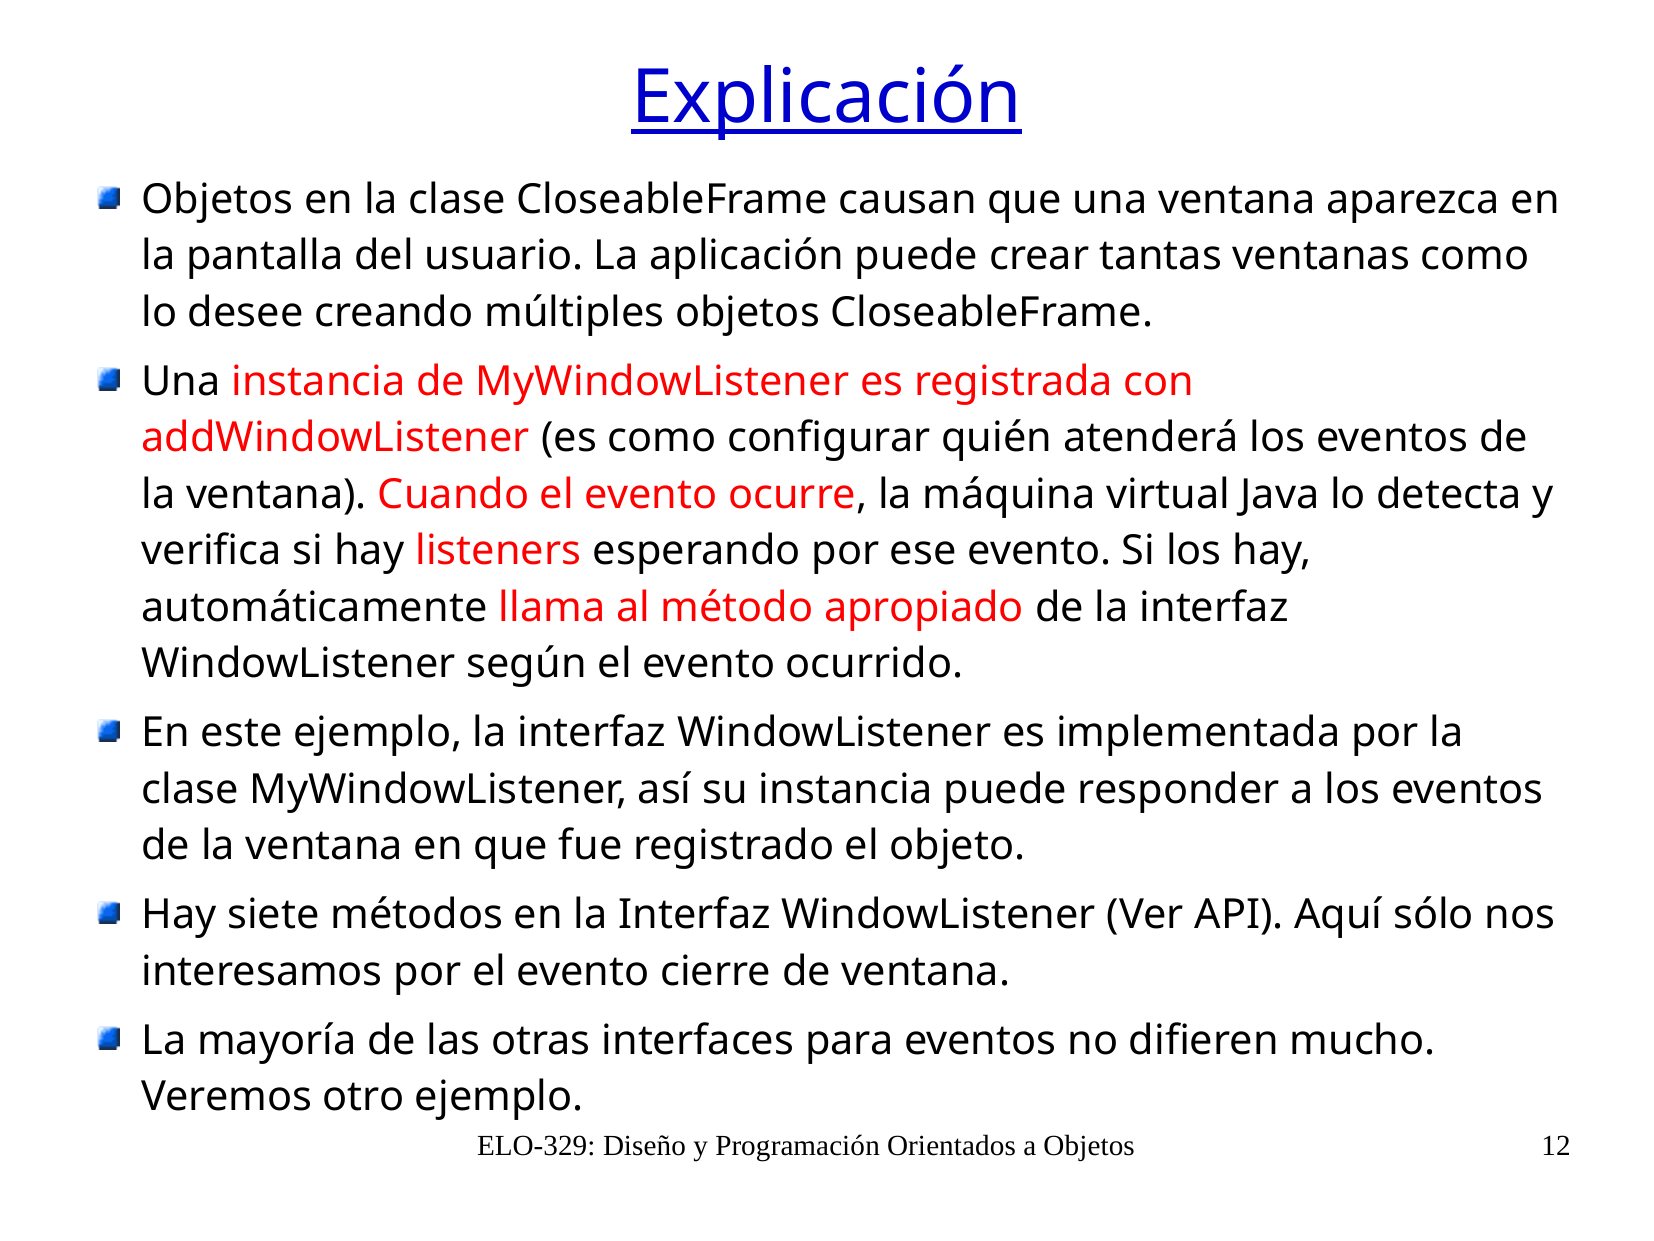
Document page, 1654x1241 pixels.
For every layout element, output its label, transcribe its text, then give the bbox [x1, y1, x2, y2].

title Explicación [82, 43, 1571, 145]
list Objetos en la clase CloseableFrame causan que una ventana aparezca en la pantalla del usuario. La aplicación puede crear tantas ventanas como lo desee creando múltiples objetos CloseableFrame. Una instancia de MyWindowListener es registrada con addWindowListener (es como configurar quién atenderá los eventos de la ventana). Cuando el evento ocurre, la máquina virtual Java lo detecta y verifica si hay listeners esperando por ese evento. Si los hay, automáticamente llama al método apropiado de la interfaz WindowListener según el evento ocurrido. En este ejemplo, la interfaz WindowListener es implementada por la clase MyWindowListener, así su instancia puede responder a los eventos de la ventana en que fue registrado el objeto. Hay siete métodos en la Interfaz WindowListener (Ver API). Aquí sólo nos interesamos por el evento cierre de ventana. La mayoría de las otras interfaces para eventos no difieren mucho. Veremos otro ejemplo. [82, 169, 1571, 1126]
